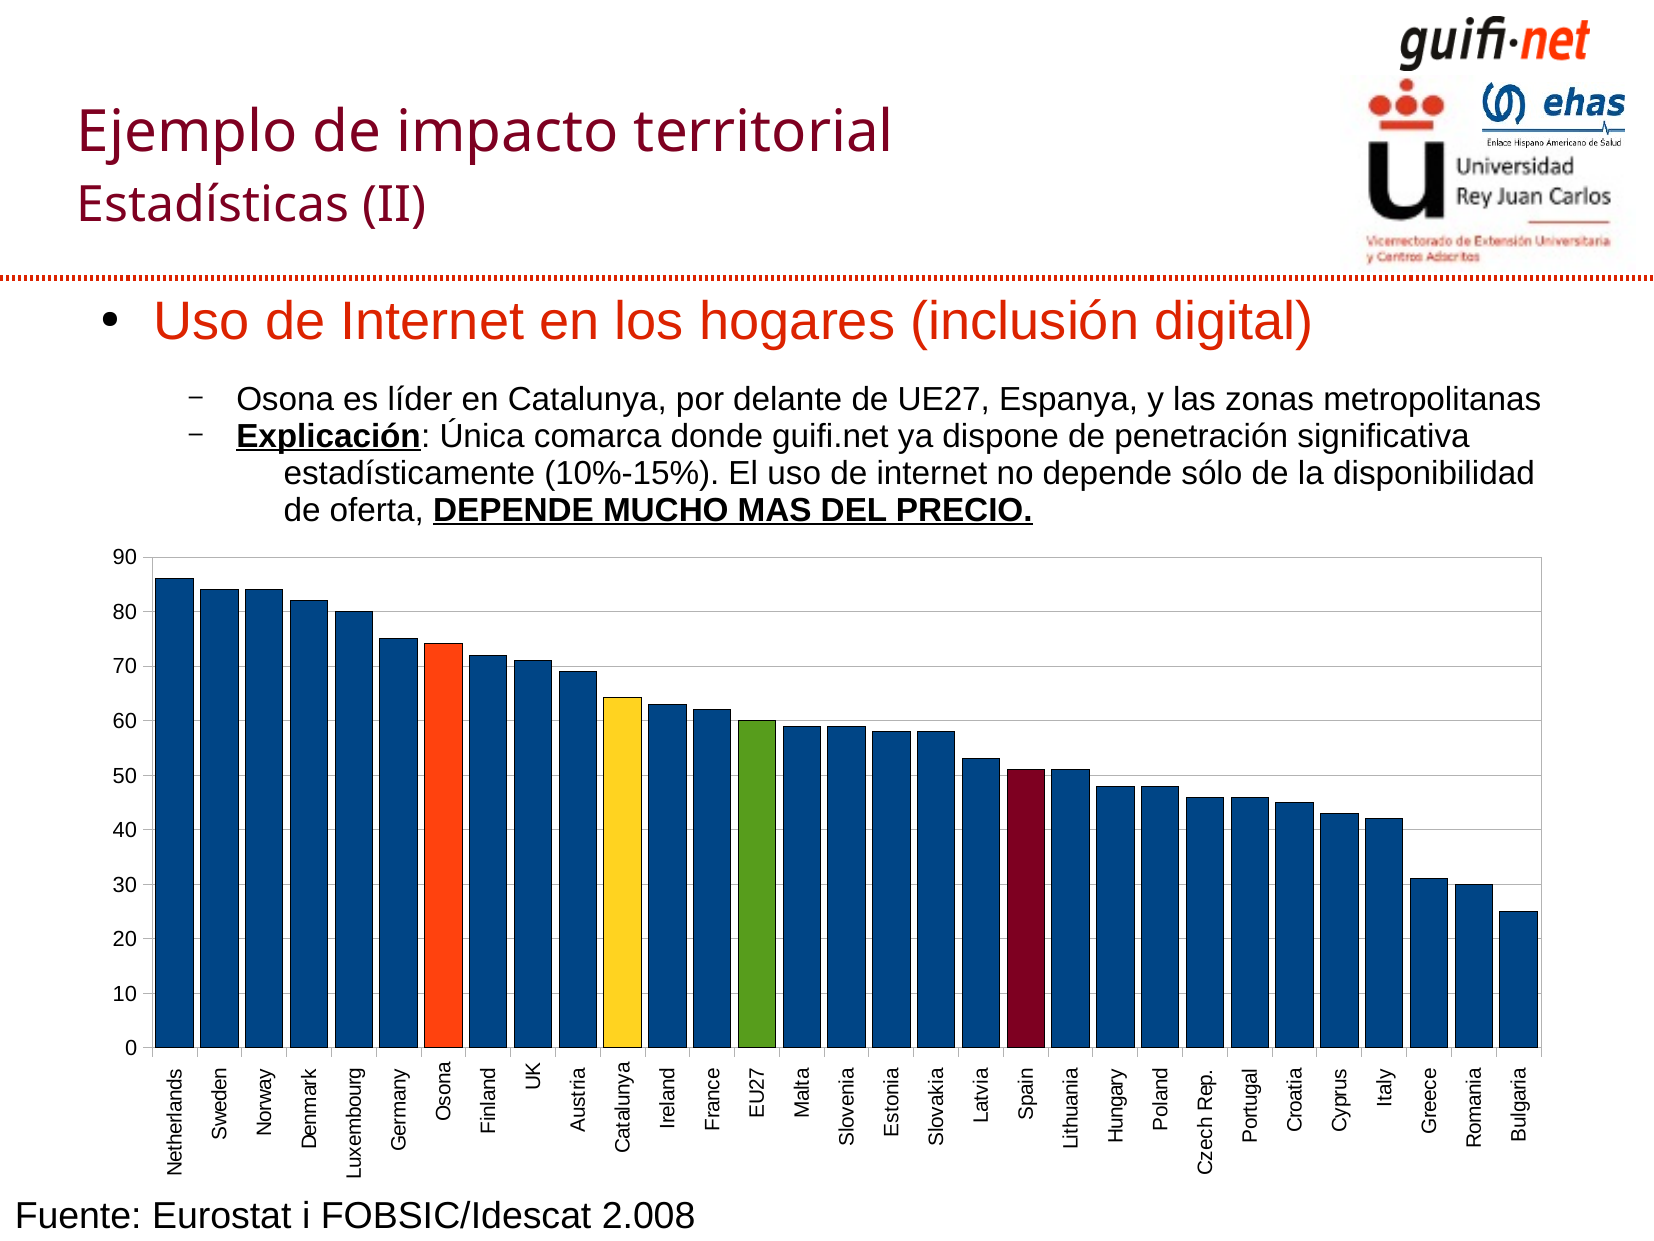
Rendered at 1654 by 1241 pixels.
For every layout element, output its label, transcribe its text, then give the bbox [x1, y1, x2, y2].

picture [1399, 16, 1590, 71]
picture [1340, 75, 1636, 272]
list Uso de Internet en los hogares (inclusión digital) Osona es líder en Catalunya, por delante de UE27, Espanya, y las zonas metropolitanas Explicación: Única comarca donde guifi.net ya dispone de penetración significativa estadísticamente (10%-15%). El uso de internet no depende sólo de la disponibilidad de oferta, DEPENDE MUCHO MAS DEL PRECIO. [82, 290, 1571, 681]
chart [82, 681, 1571, 1193]
text_box Fuente: Eurostat i FOBSIC/Idescat 2.008 [0, 1187, 711, 1241]
title Ejemplo de impacto territorial Estadísticas (II) [76, 59, 1093, 267]
